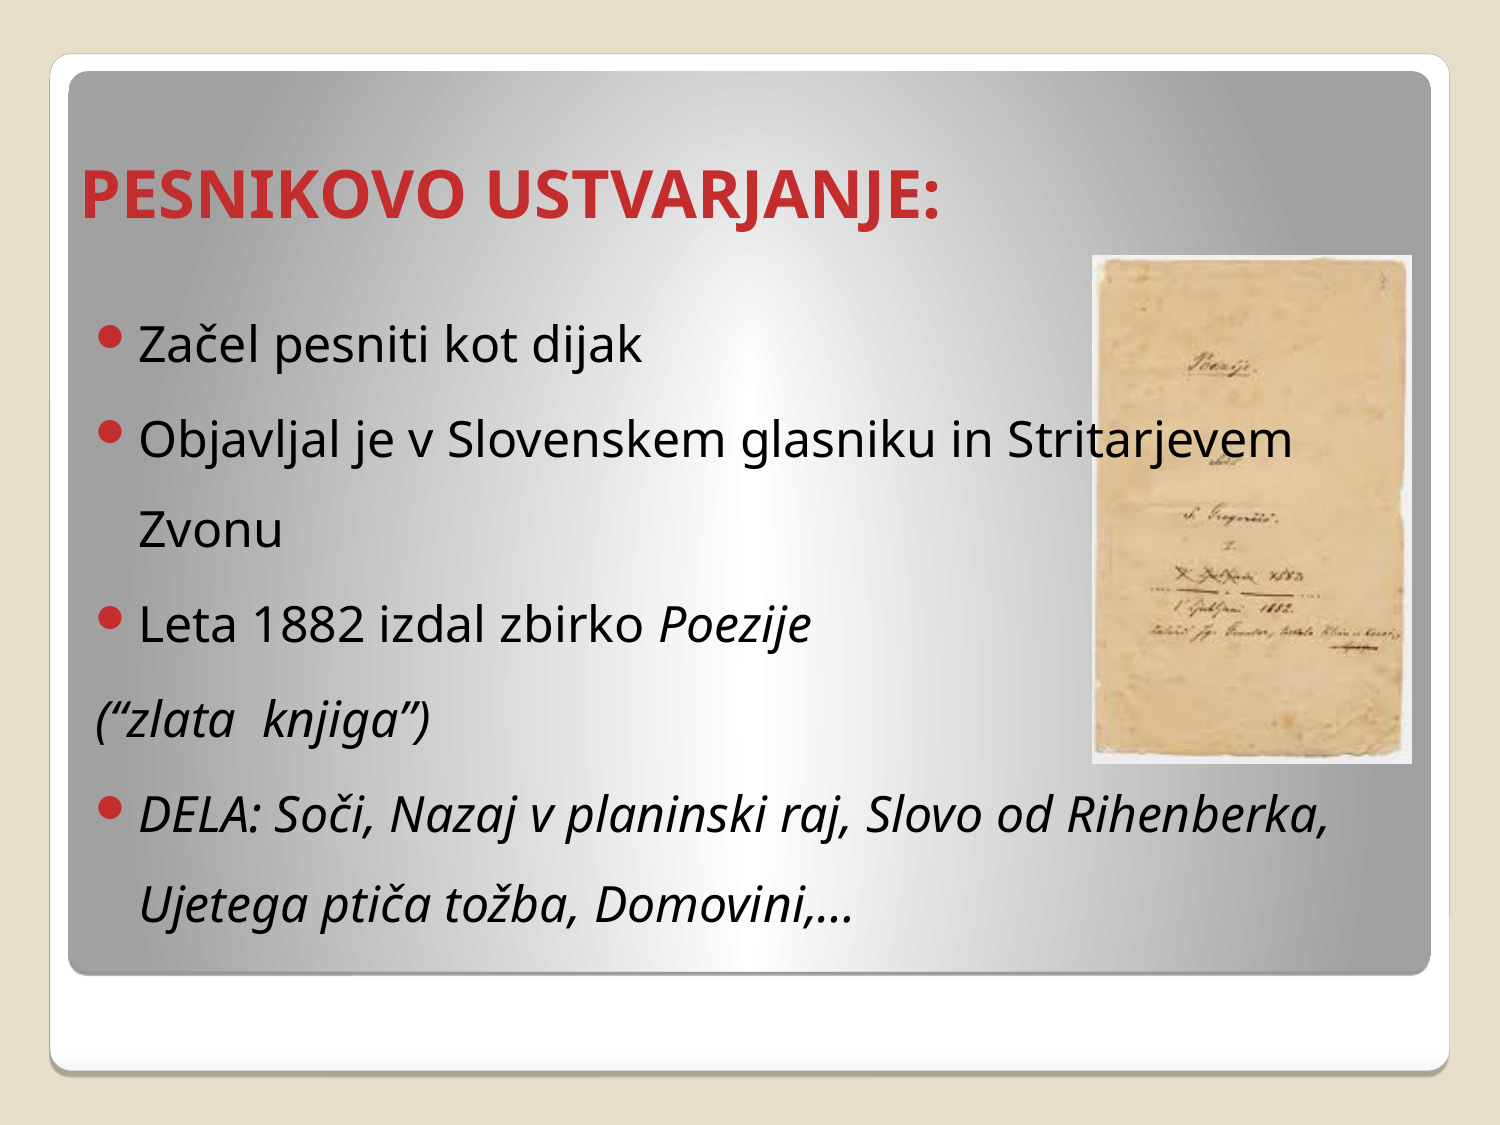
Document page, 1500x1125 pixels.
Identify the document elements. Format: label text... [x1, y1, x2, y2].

picture [1092, 255, 1412, 764]
list Začel pesniti kot dijak Objavljal je v Slovenskem glasniku in Stritarjevem Zvonu Leta 1882 izdal zbirko Poezije (“zlata knjiga”) DELA: Soči, Nazaj v planinski raj, Slovo od Rihenberka, Ujetega ptiča tožba, Domovini,… [64, 267, 1408, 955]
title PESNIKOVO USTVARJANJE: [64, 66, 1408, 239]
